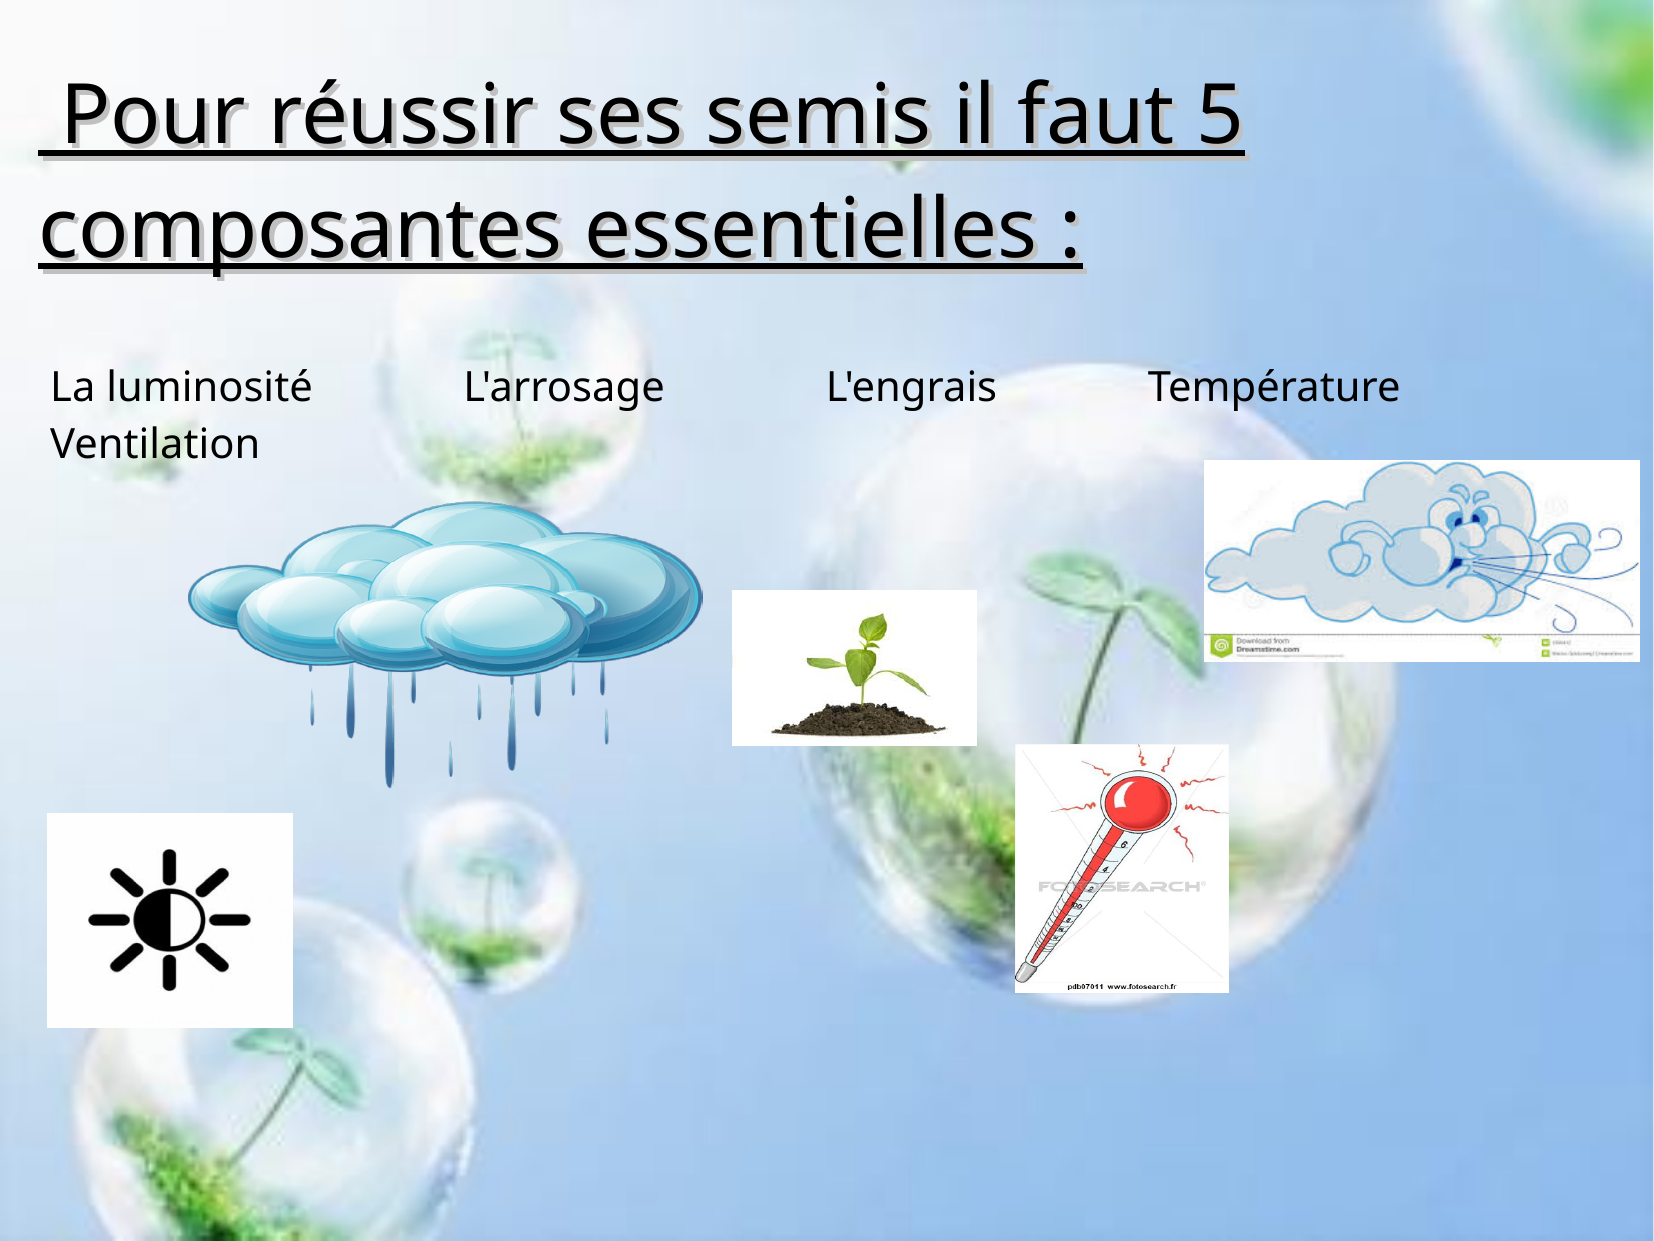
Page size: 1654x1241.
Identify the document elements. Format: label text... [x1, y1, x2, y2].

text_box Pour réussir ses semis il faut 5 composantes essentielles : [23, 47, 1607, 350]
picture [0, 0, 1654, 1241]
text_box La luminosité L'arrosage L'engrais Température Ventilation [35, 349, 1607, 416]
